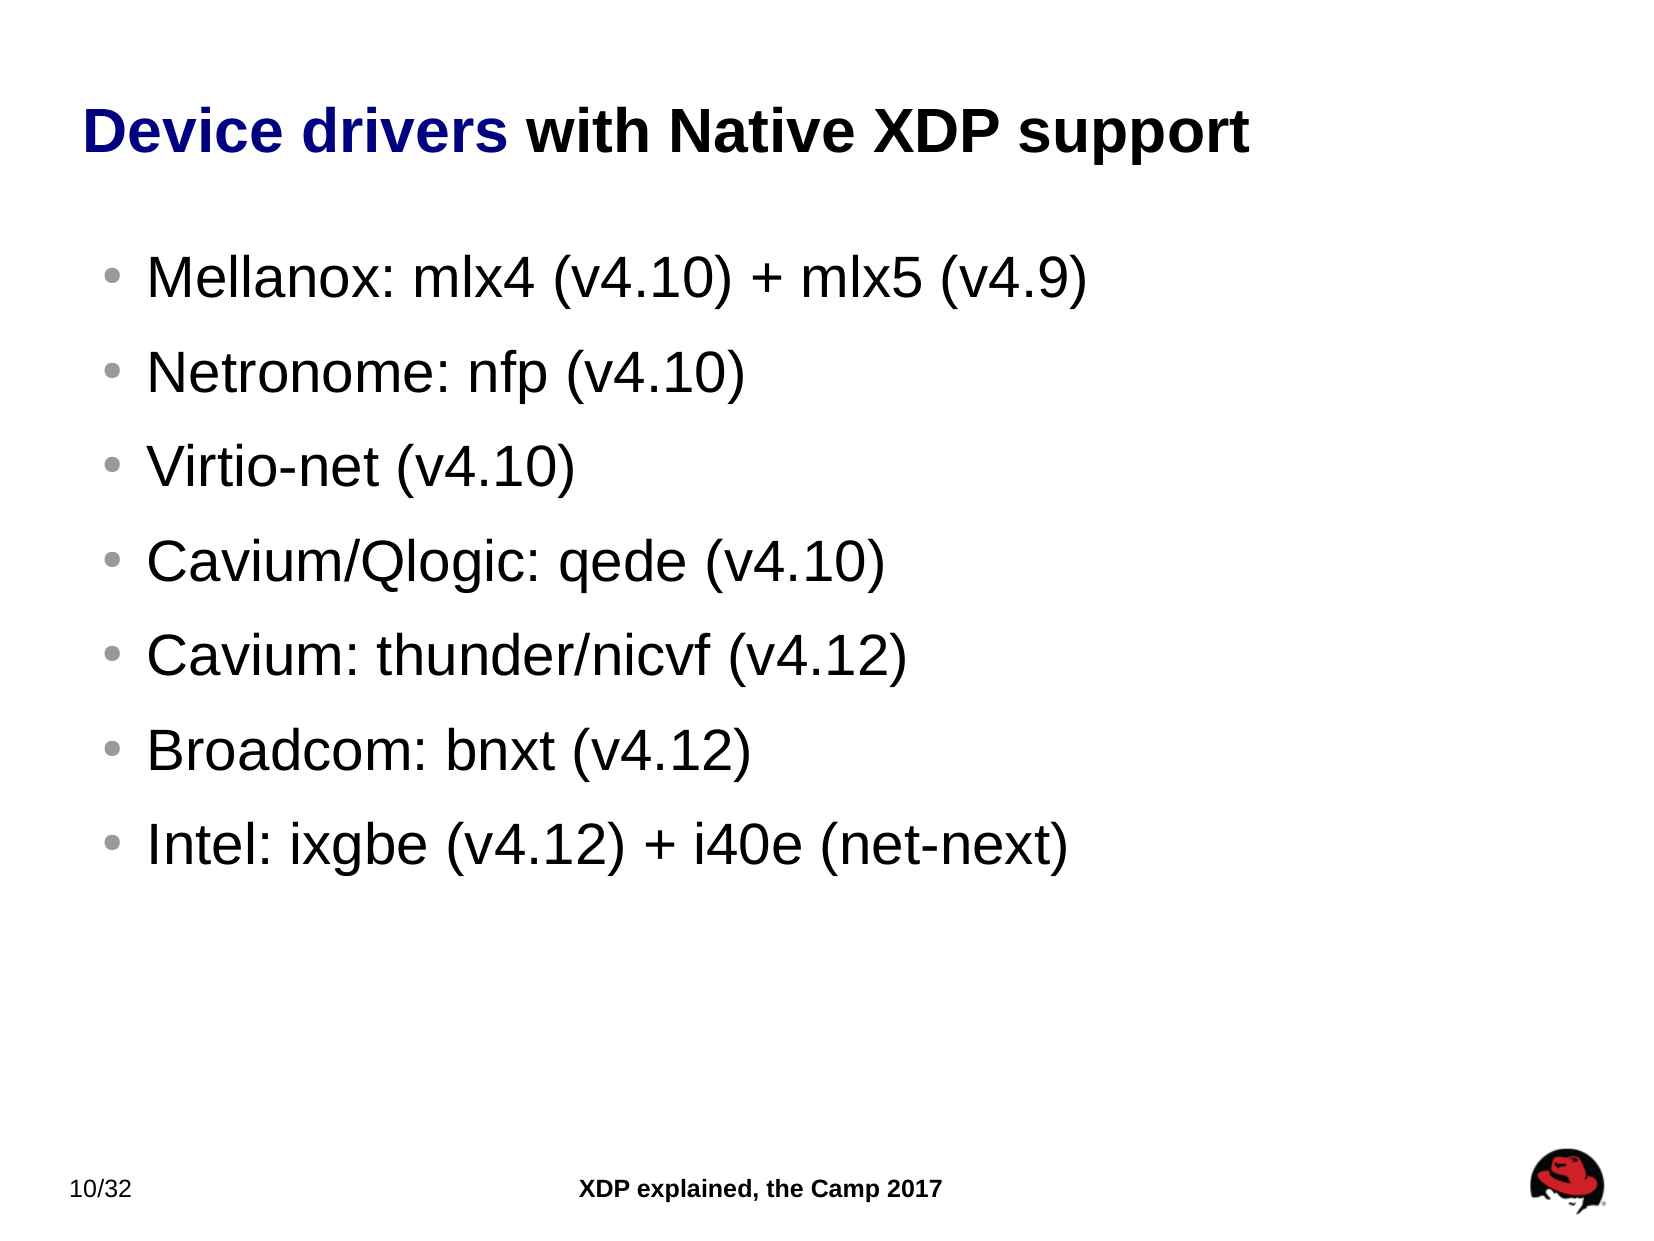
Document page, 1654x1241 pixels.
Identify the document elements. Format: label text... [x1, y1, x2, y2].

list Mellanox: mlx4 (v4.10) + mlx5 (v4.9) Netronome: nfp (v4.10) Virtio-net (v4.10) Cavium/Qlogic: qede (v4.10) Cavium: thunder/nicvf (v4.12) Broadcom: bnxt (v4.12) Intel: ixgbe (v4.12) + i40e (net-next) [86, 244, 1575, 1039]
picture [1529, 1146, 1612, 1224]
title Device drivers with Native XDP support [82, 37, 1571, 226]
